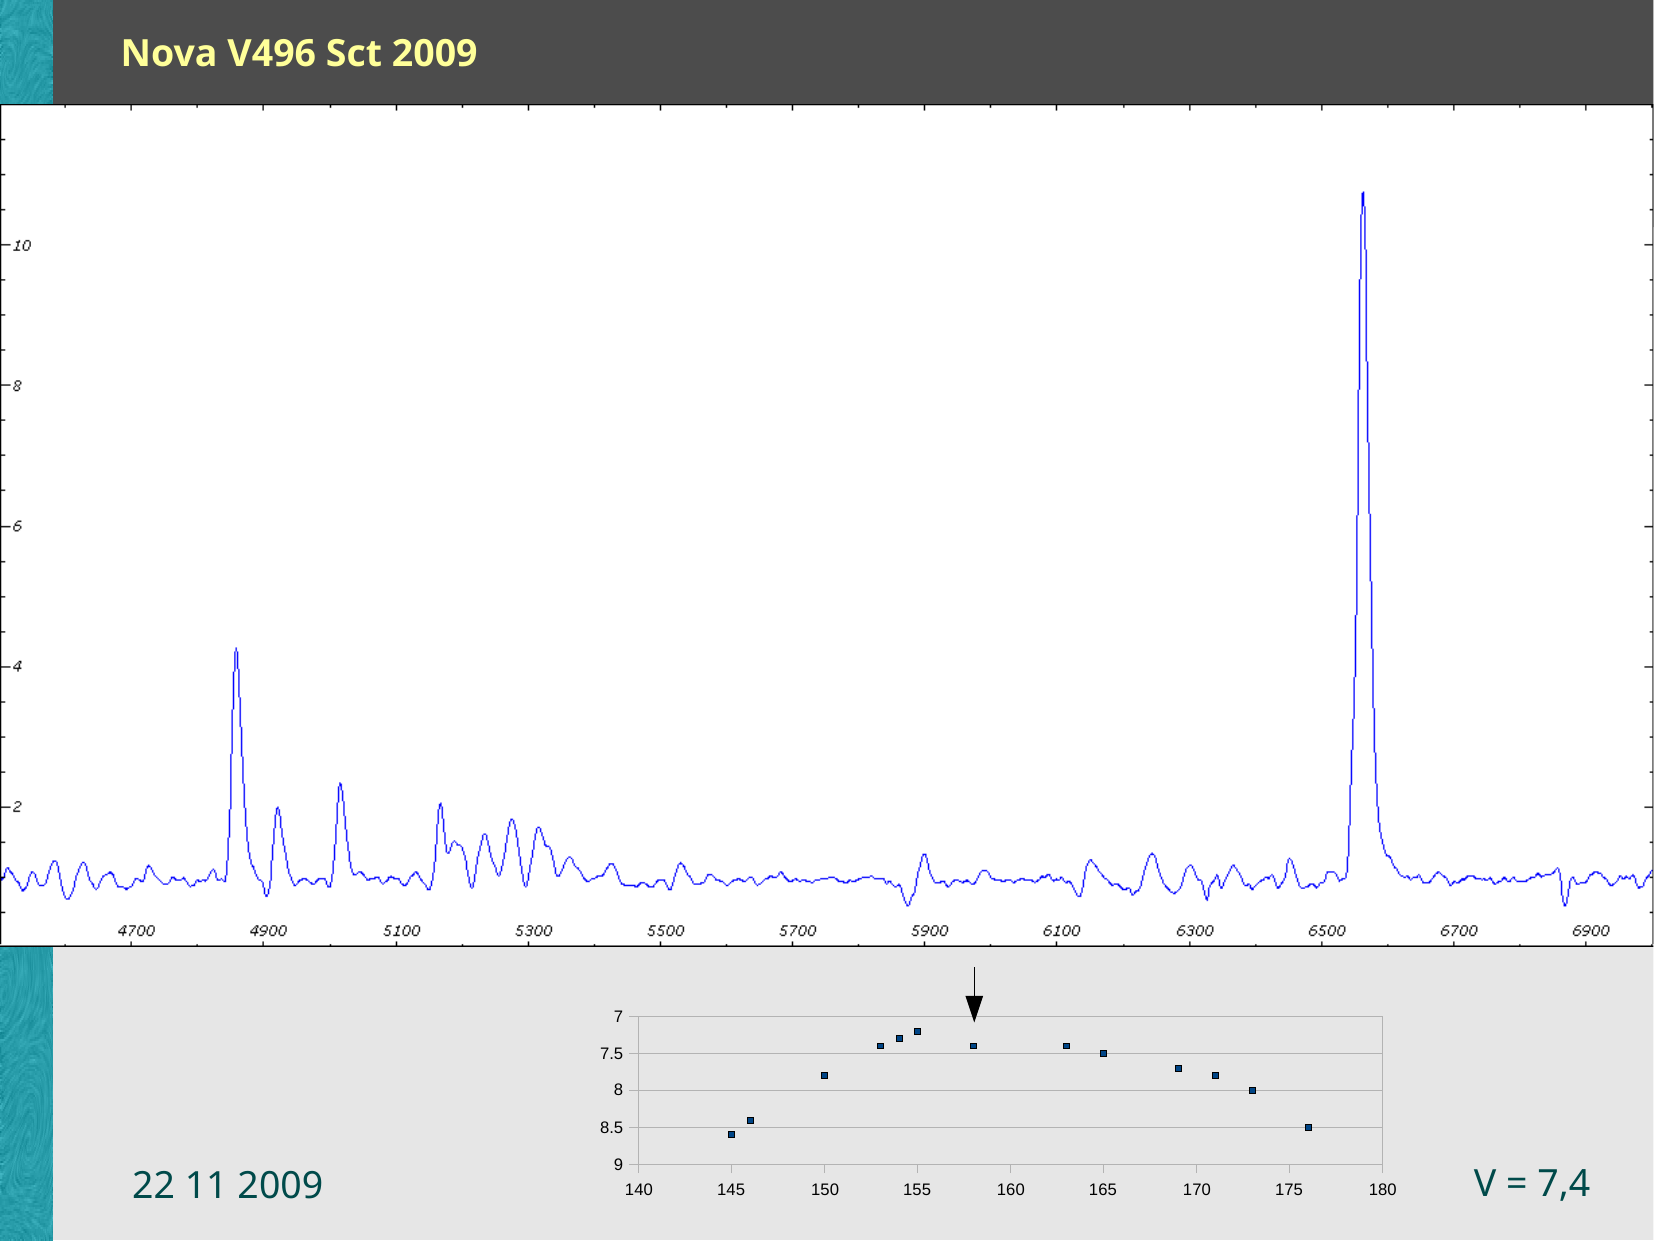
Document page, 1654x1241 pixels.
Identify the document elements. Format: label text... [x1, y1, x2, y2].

picture [600, 1005, 1399, 1203]
text_box Nova V496 Sct 2009 [105, 19, 596, 87]
text_box 22 11 2009 [117, 1151, 372, 1219]
picture [0, 0, 1654, 1241]
text_box V = 7,4 [1459, 1148, 1631, 1217]
